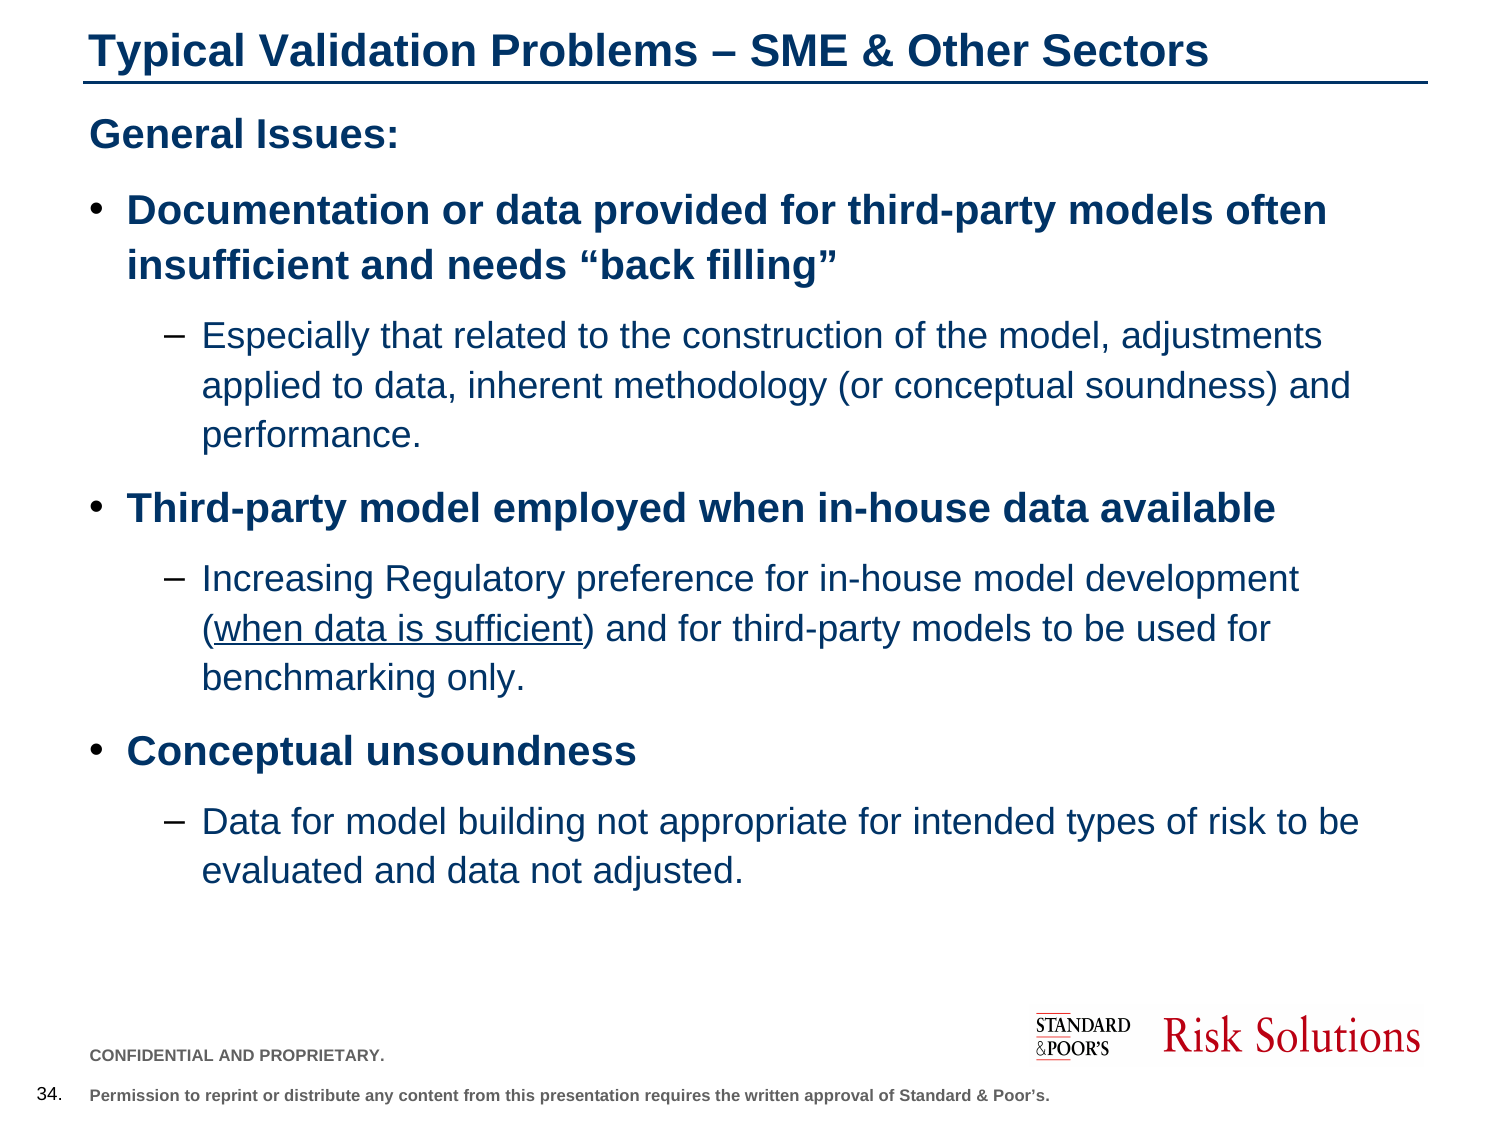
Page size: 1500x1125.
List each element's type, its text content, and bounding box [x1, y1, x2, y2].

title Typical Validation Problems – SME & Other Sectors [73, 8, 1429, 85]
picture [1029, 1004, 1424, 1067]
list General Issues: Documentation or data provided for third-party models often insufficient and needs “back filling” Especially that related to the construction of the model, adjustments applied to data, inherent methodology (or conceptual soundness) and performance. Third-party model employed when in-house data available Increasing Regulatory preference for in-house model development (when data is sufficient) and for third-party models to be used for benchmarking only. Conceptual unsoundness Data for model building not appropriate for intended types of risk to be evaluated and data not adjusted. [74, 94, 1426, 946]
